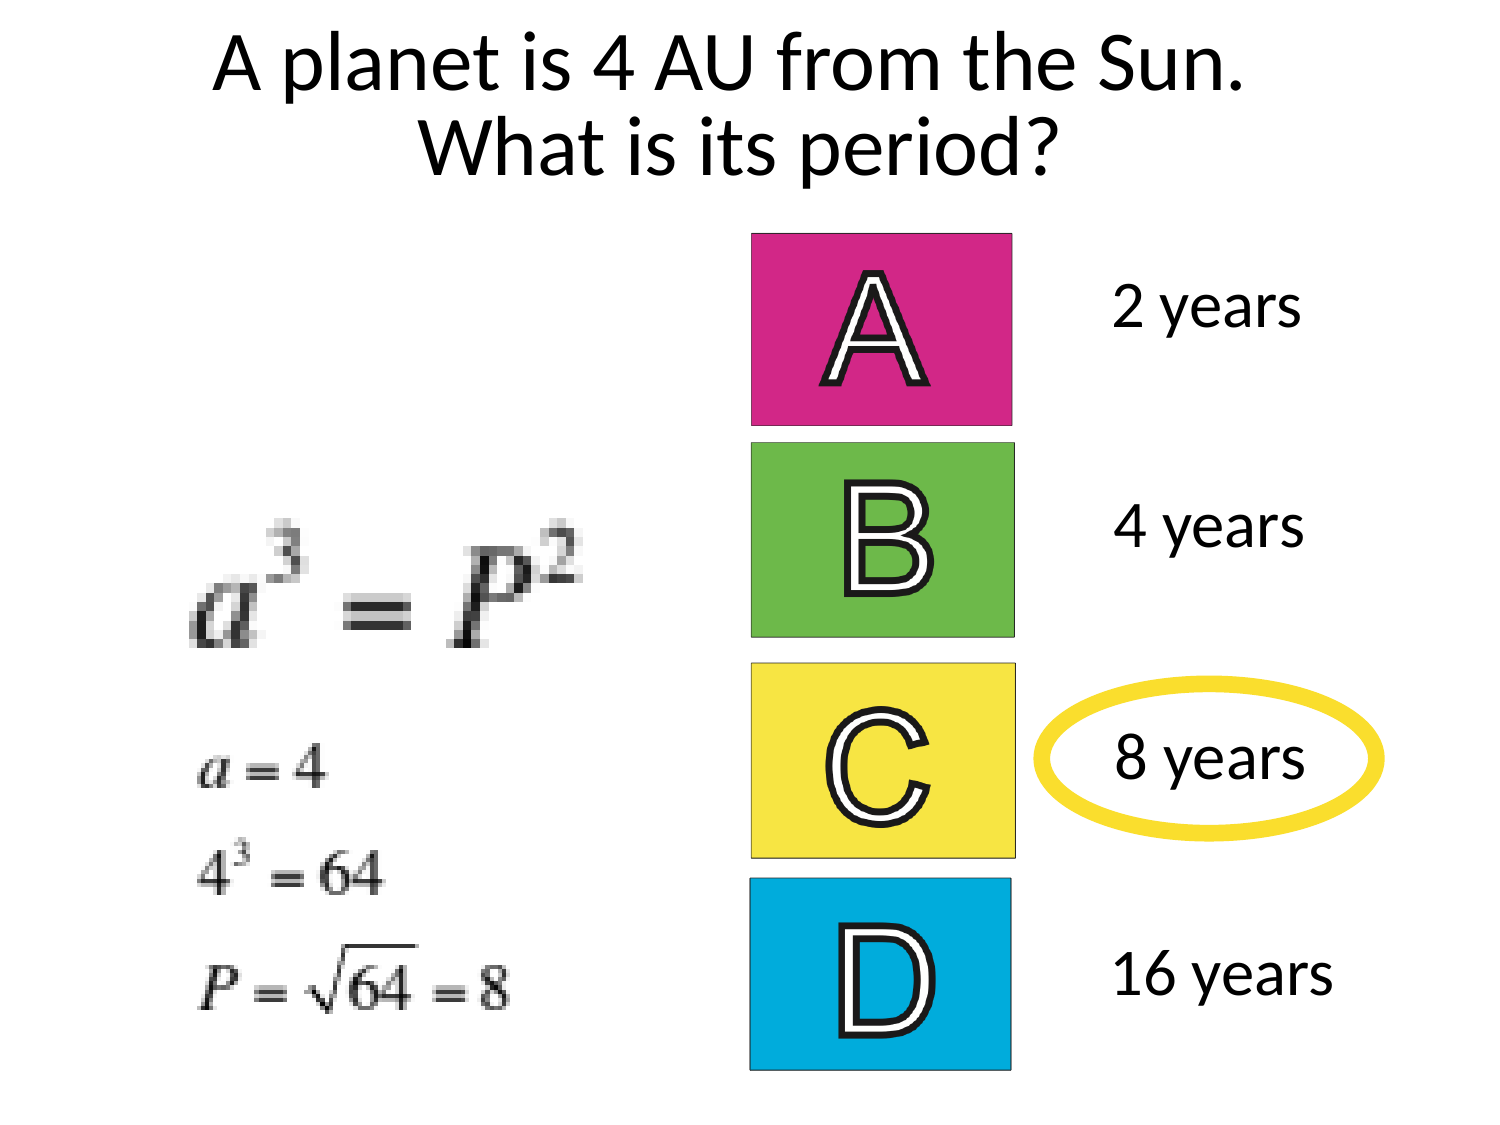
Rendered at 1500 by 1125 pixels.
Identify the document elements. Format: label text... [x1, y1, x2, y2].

text_box 16 years [1094, 921, 1350, 1017]
picture [748, 439, 1017, 640]
picture [172, 491, 592, 669]
picture [748, 229, 1015, 429]
picture [748, 660, 1018, 860]
picture [189, 731, 515, 1019]
text_box 4 years [1098, 473, 1321, 568]
text_box 8 years [1099, 705, 1322, 801]
title A planet is 4 AU from the Sun. What is its period? [88, 17, 1412, 205]
picture [748, 875, 1013, 1072]
text_box 2 years [1096, 253, 1318, 348]
